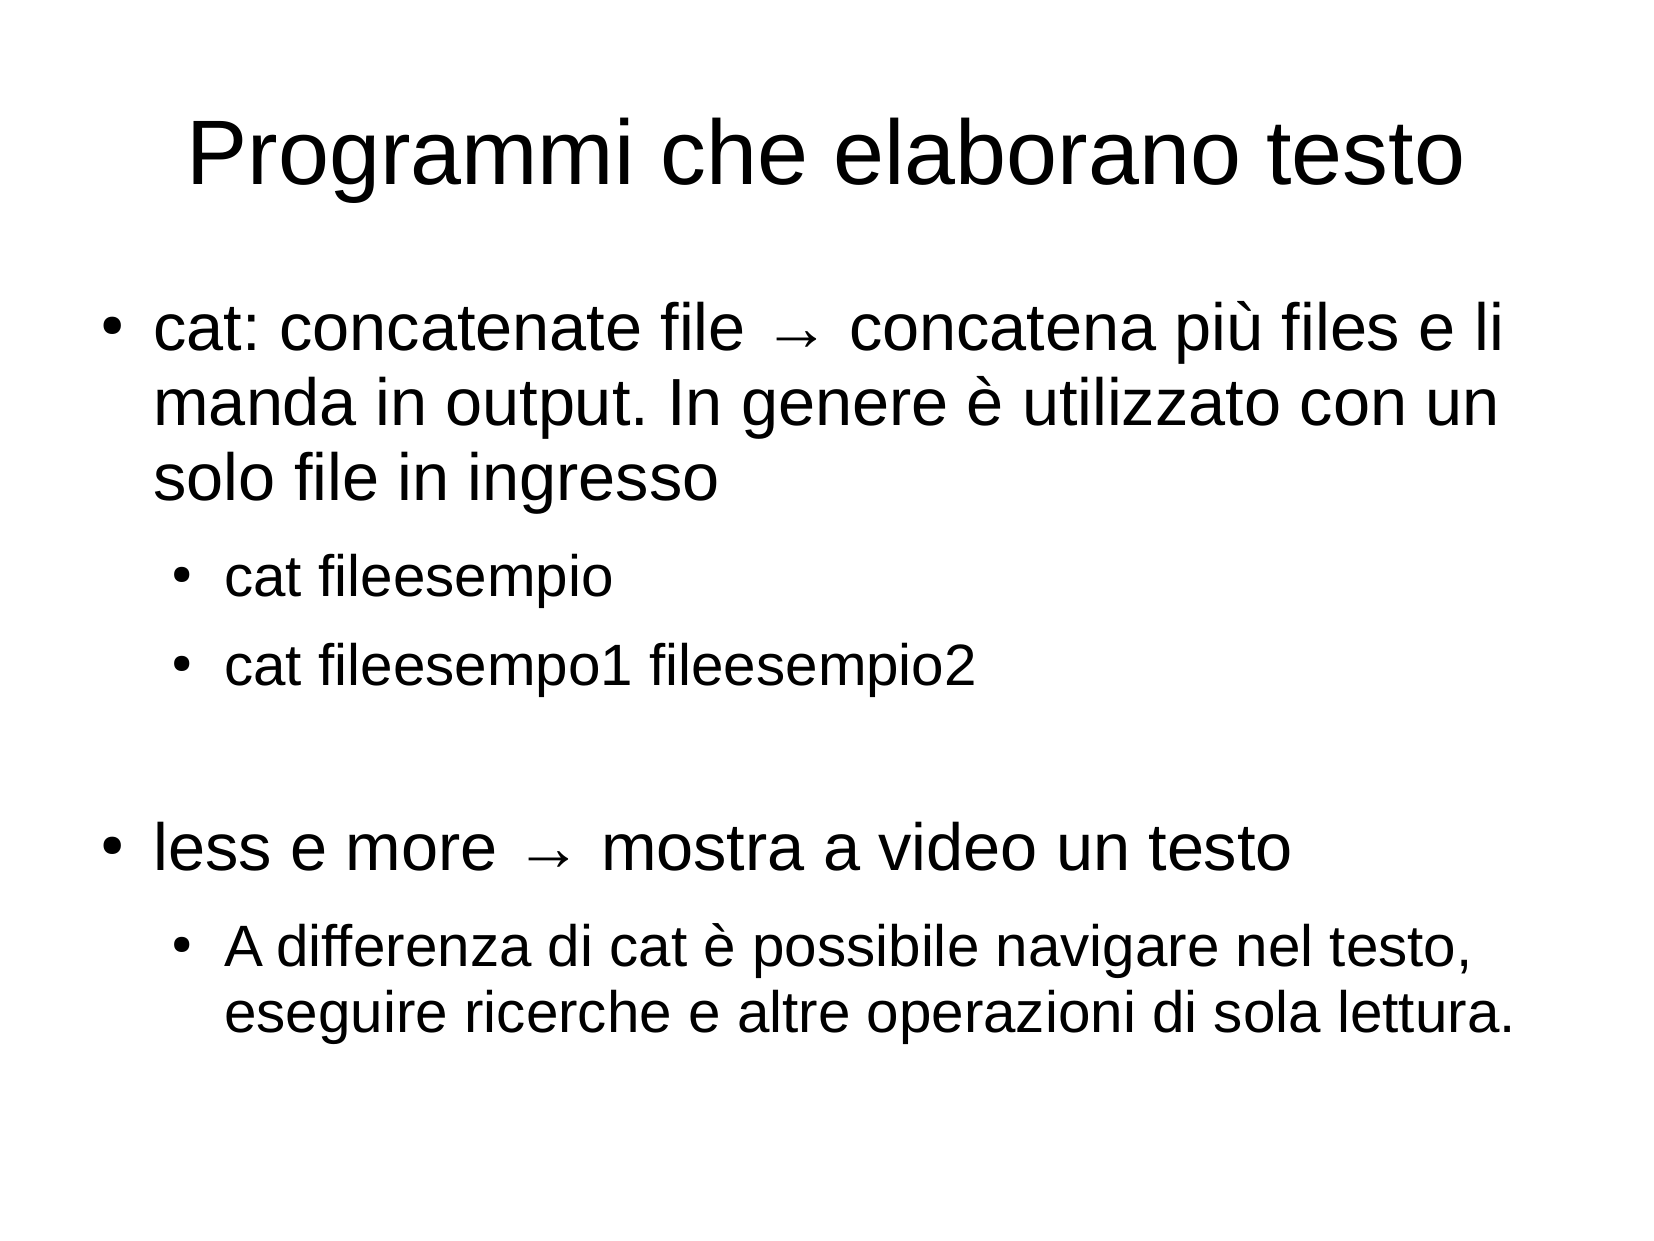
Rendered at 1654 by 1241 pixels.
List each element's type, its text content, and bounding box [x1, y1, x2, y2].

title Programmi che elaborano testo [82, 56, 1571, 250]
list cat: concatenate file → concatena più files e li manda in output. In genere è utilizzato con un solo file in ingresso cat fileesempio cat fileesempo1 fileesempio2 less e more → mostra a video un testo A differenza di cat è possibile navigare nel testo, eseguire ricerche e altre operazioni di sola lettura. [82, 290, 1571, 1109]
